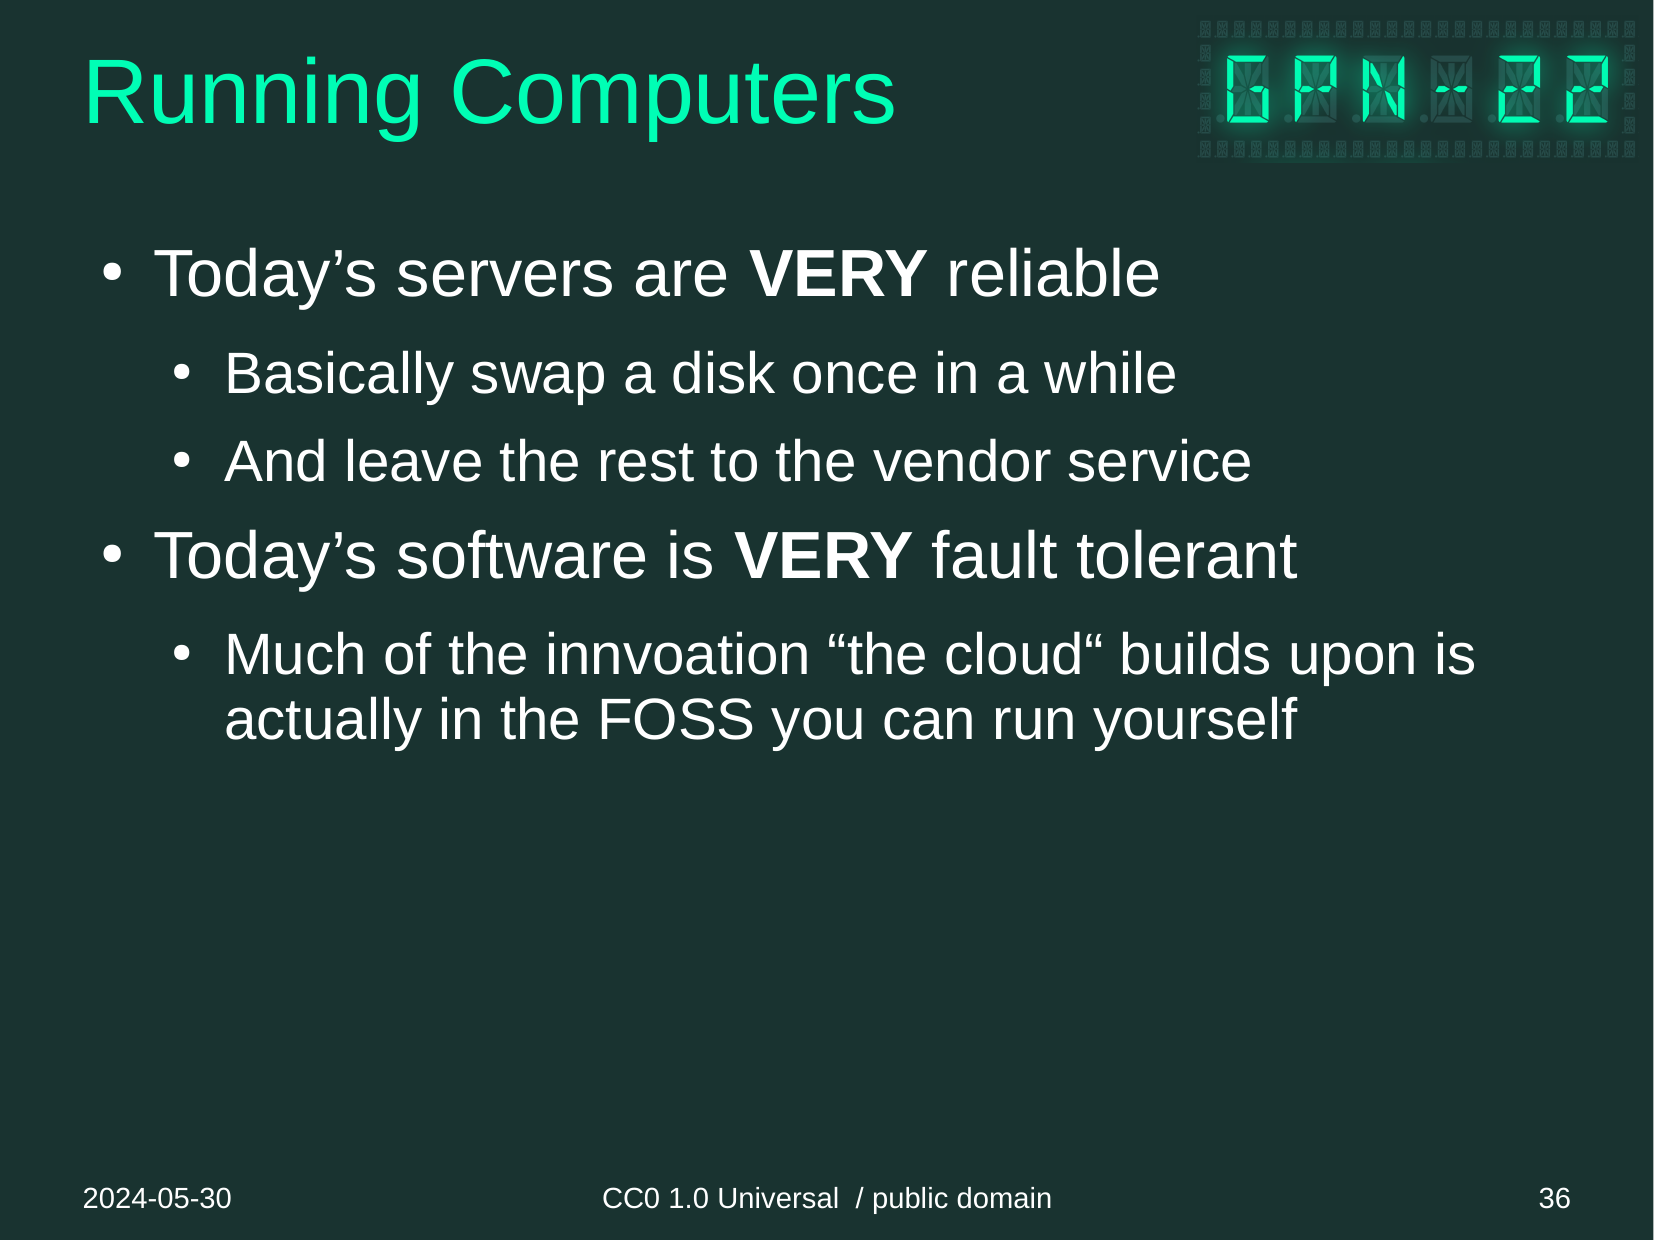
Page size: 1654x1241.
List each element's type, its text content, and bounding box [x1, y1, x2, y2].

picture [1196, 15, 1639, 163]
list Today’s servers are VERY reliable Basically swap a disk once in a while And leave the rest to the vendor service Today’s software is VERY fault tolerant Much of the innvoation “the cloud“ builds upon is actually in the FOSS you can run yourself [82, 236, 1571, 956]
title Running Computers [82, 40, 1004, 143]
